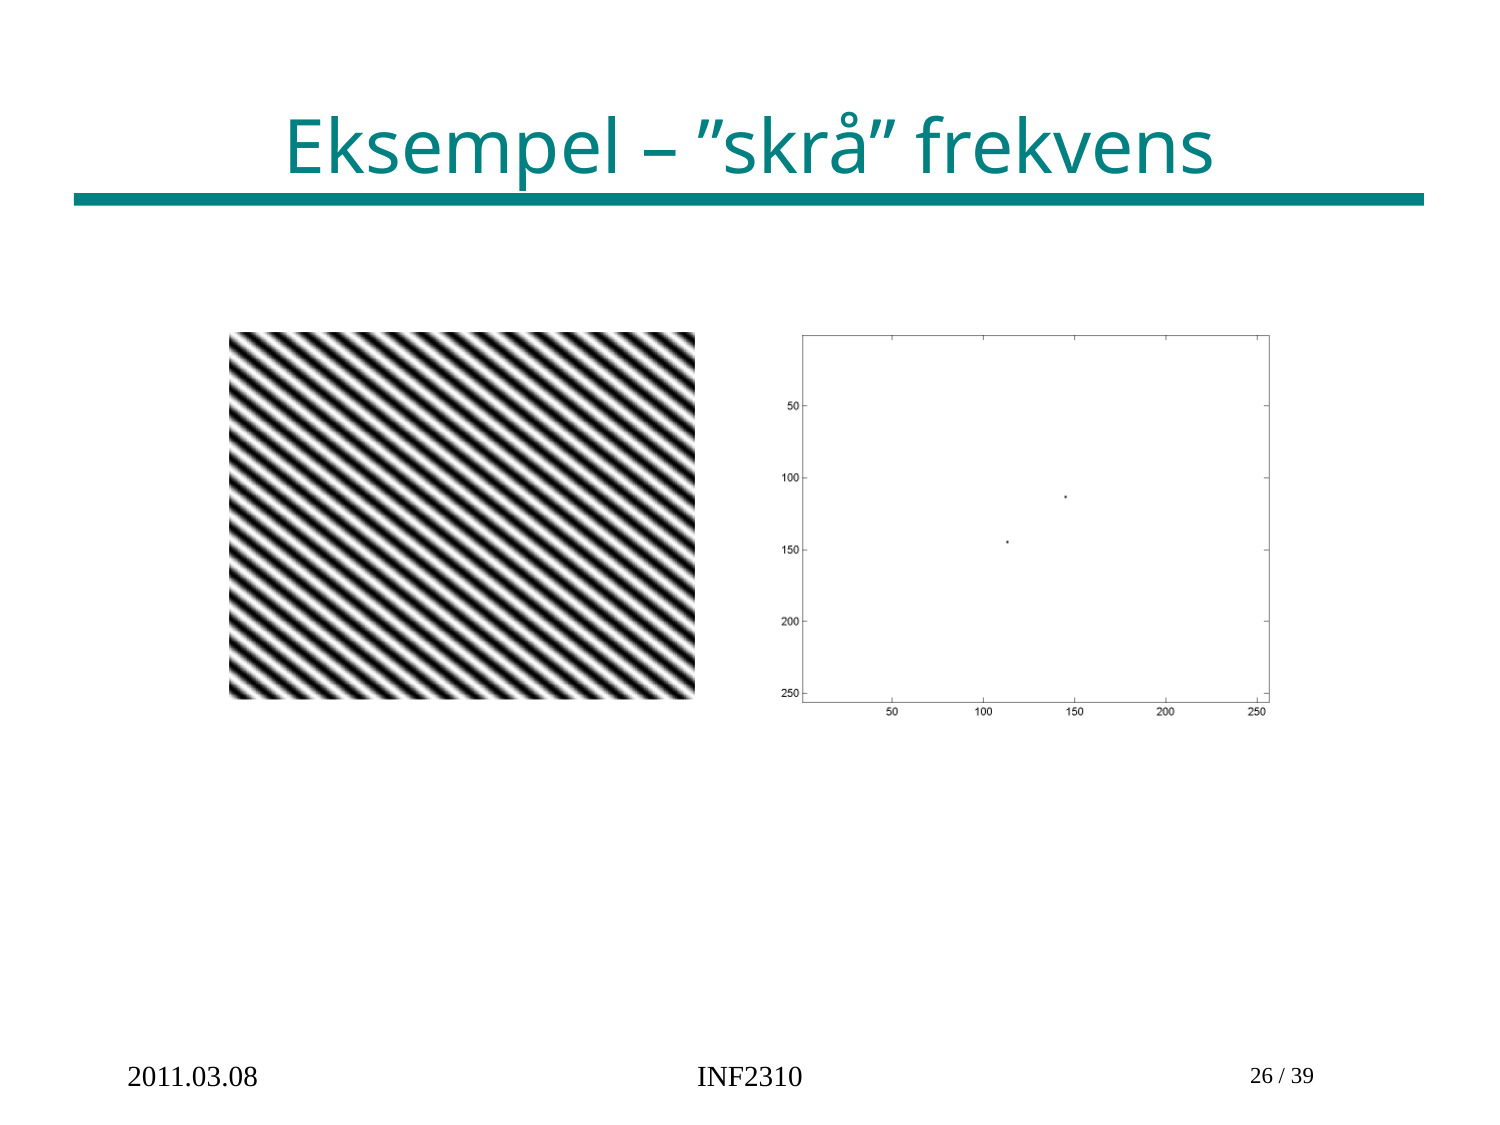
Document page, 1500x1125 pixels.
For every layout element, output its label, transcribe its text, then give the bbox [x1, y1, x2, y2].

text_box INF2310 [512, 1049, 988, 1101]
picture [151, 298, 1326, 752]
title Eksempel – ”skrå” frekvens [112, 62, 1388, 226]
